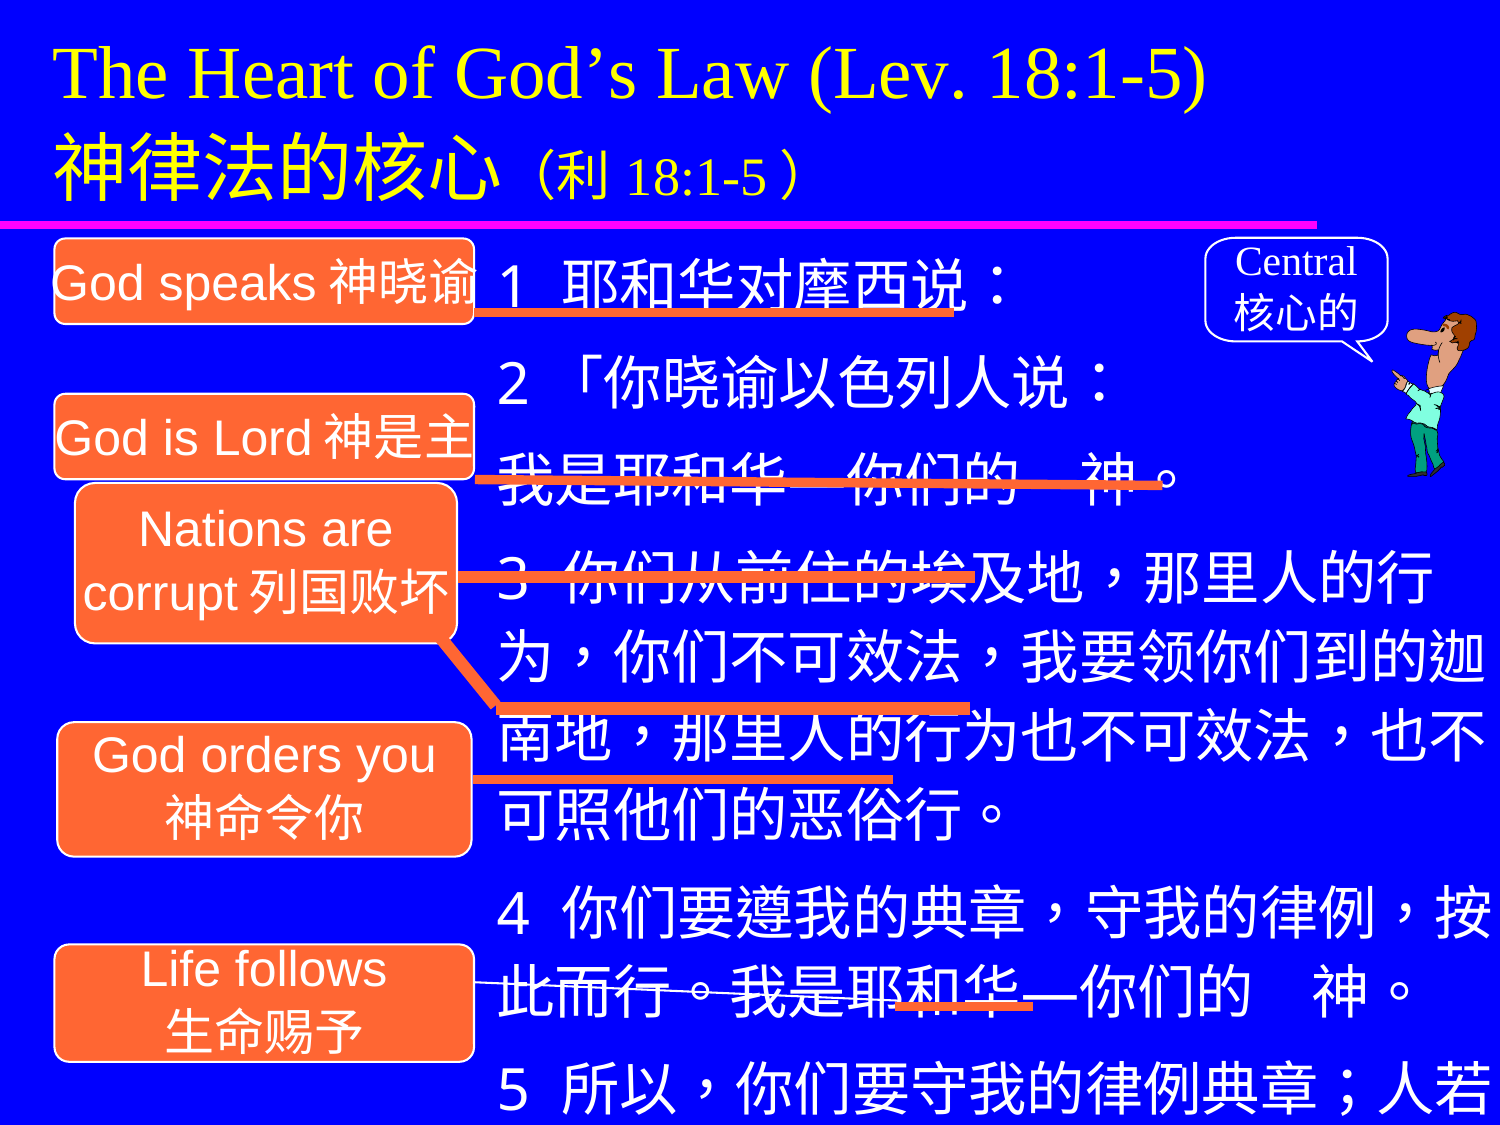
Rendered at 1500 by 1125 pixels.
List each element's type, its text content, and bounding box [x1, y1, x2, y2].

text_box God speaks神晓谕 [54, 238, 475, 324]
chart [1391, 311, 1478, 478]
text_box God orders you 神命令你 [57, 722, 472, 857]
text_box 1 耶和华对摩西说： 2「你晓谕以色列人说： 我是耶和华―你们的 神。 3 你们从前住的埃及地，那里人的行为，你们不可效法，我要领你们到的迦南地，那里人的行为也不可效法，也不可照他们的恶俗行。 4 你们要遵我的典章，守我的律例，按此而行。我是耶和华―你们的 神。 5 所以，你们要守我的律例典章；人若遵行，就必因此活着。我是耶和华。 [481, 237, 1500, 1125]
title The Heart of God’s Law (Lev. 18:1-5) 神律法的核心（利18:1-5） [37, 26, 1476, 225]
text_box Life follows 生命赐予 [54, 944, 475, 1062]
text_box Central 核心的 [1205, 237, 1388, 362]
text_box God is Lord神是主 [54, 393, 475, 480]
text_box Nations are corrupt列国败坏 [74, 482, 458, 644]
